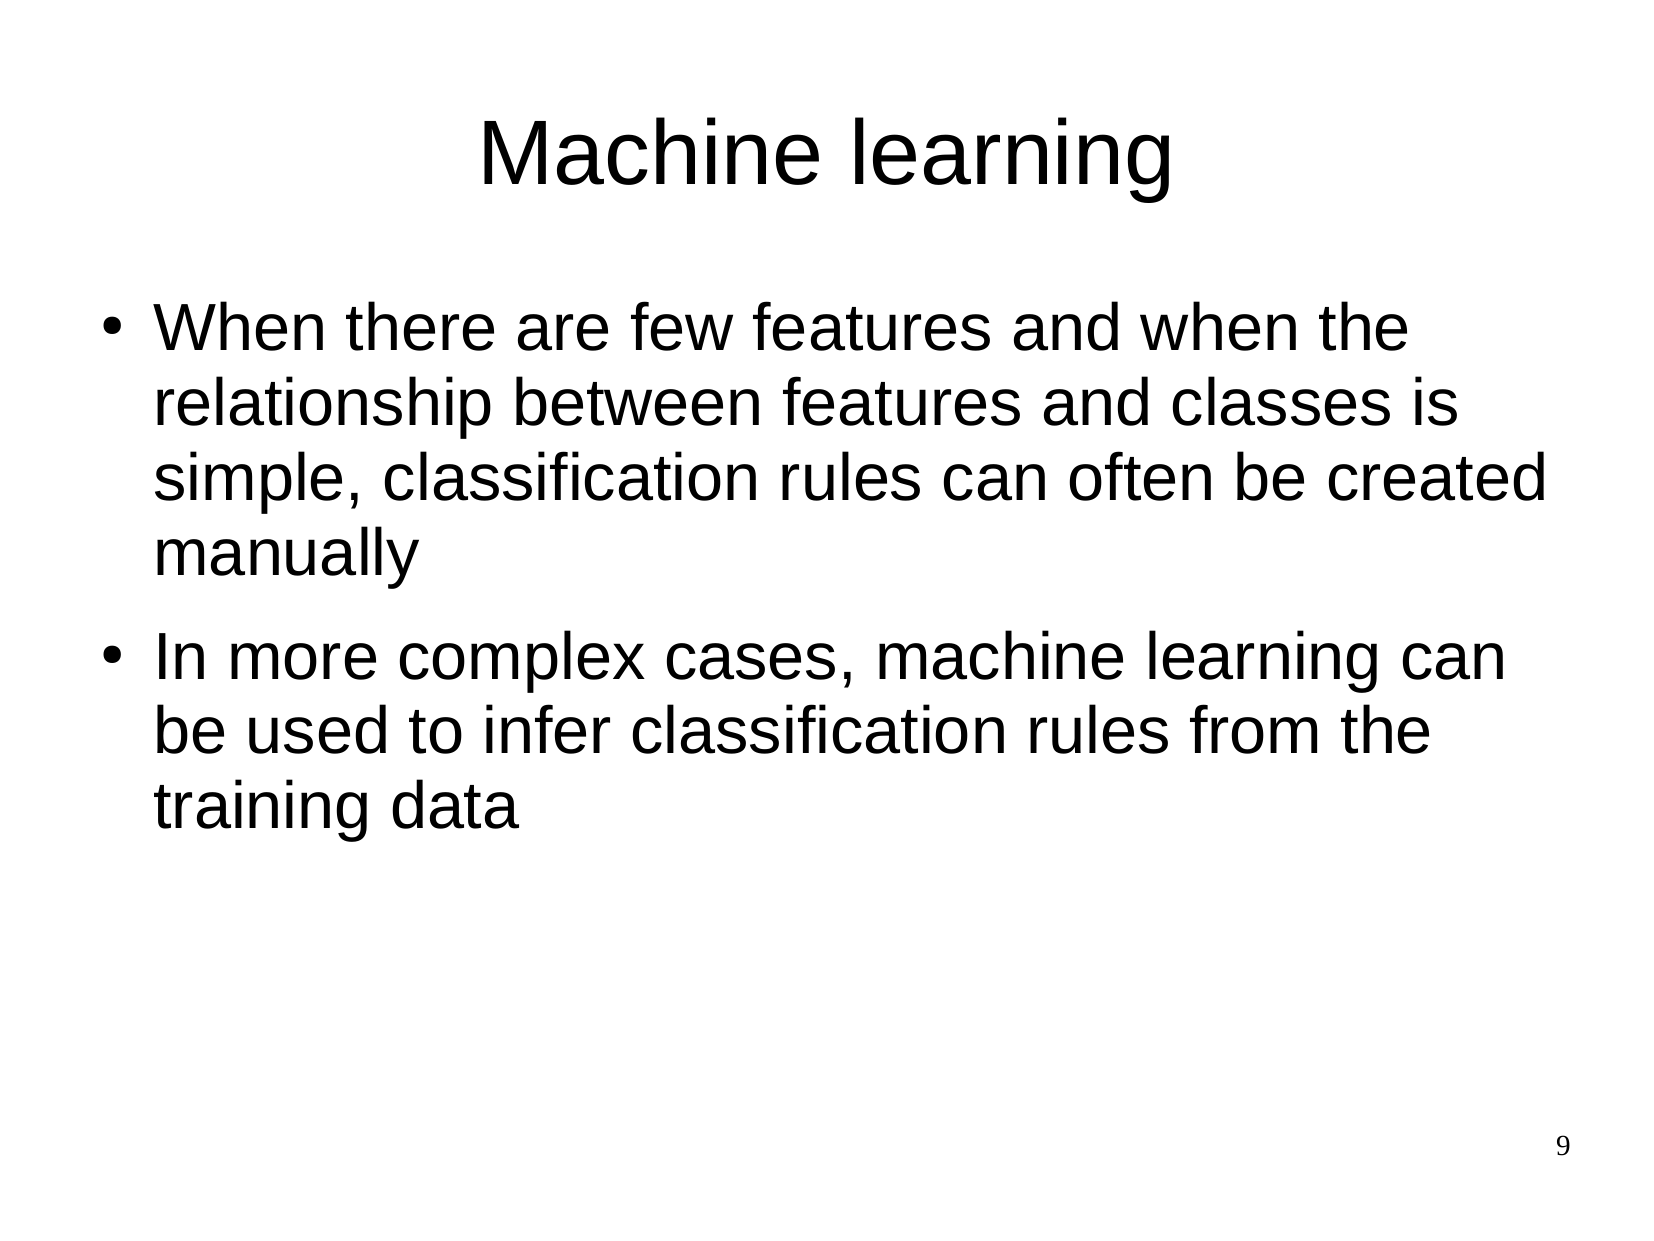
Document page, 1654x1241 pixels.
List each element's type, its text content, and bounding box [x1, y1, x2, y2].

title Machine learning [82, 49, 1571, 257]
list When there are few features and when the relationship between features and classes is simple, classification rules can often be created manually In more complex cases, machine learning can be used to infer classification rules from the training data [82, 290, 1571, 1109]
